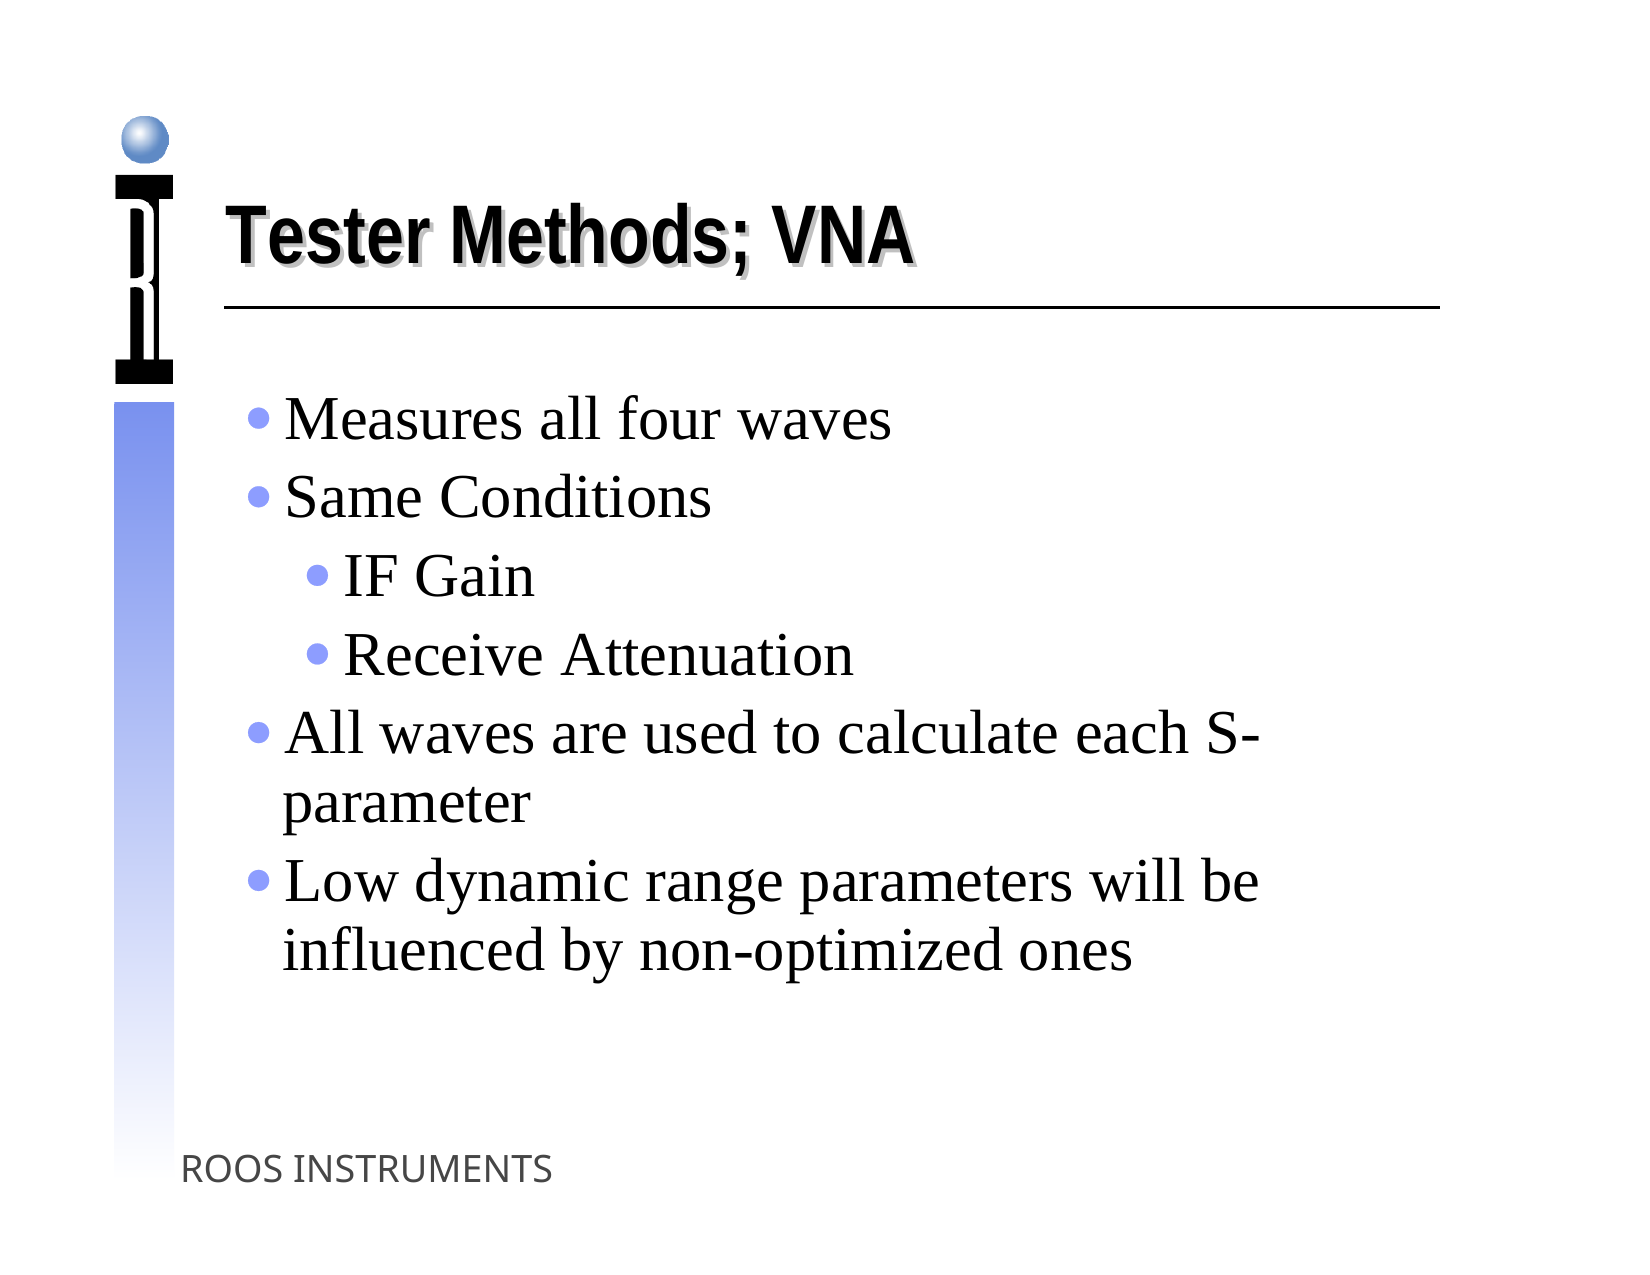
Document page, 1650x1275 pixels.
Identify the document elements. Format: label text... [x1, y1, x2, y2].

text_box Measures all four waves Same Conditions IF Gain Receive Attenuation All waves are used to calculate each S-parameter Low dynamic range parameters will be influenced by non-optimized ones [232, 383, 1456, 991]
text_box Tester Methods; VNA [225, 99, 1447, 284]
